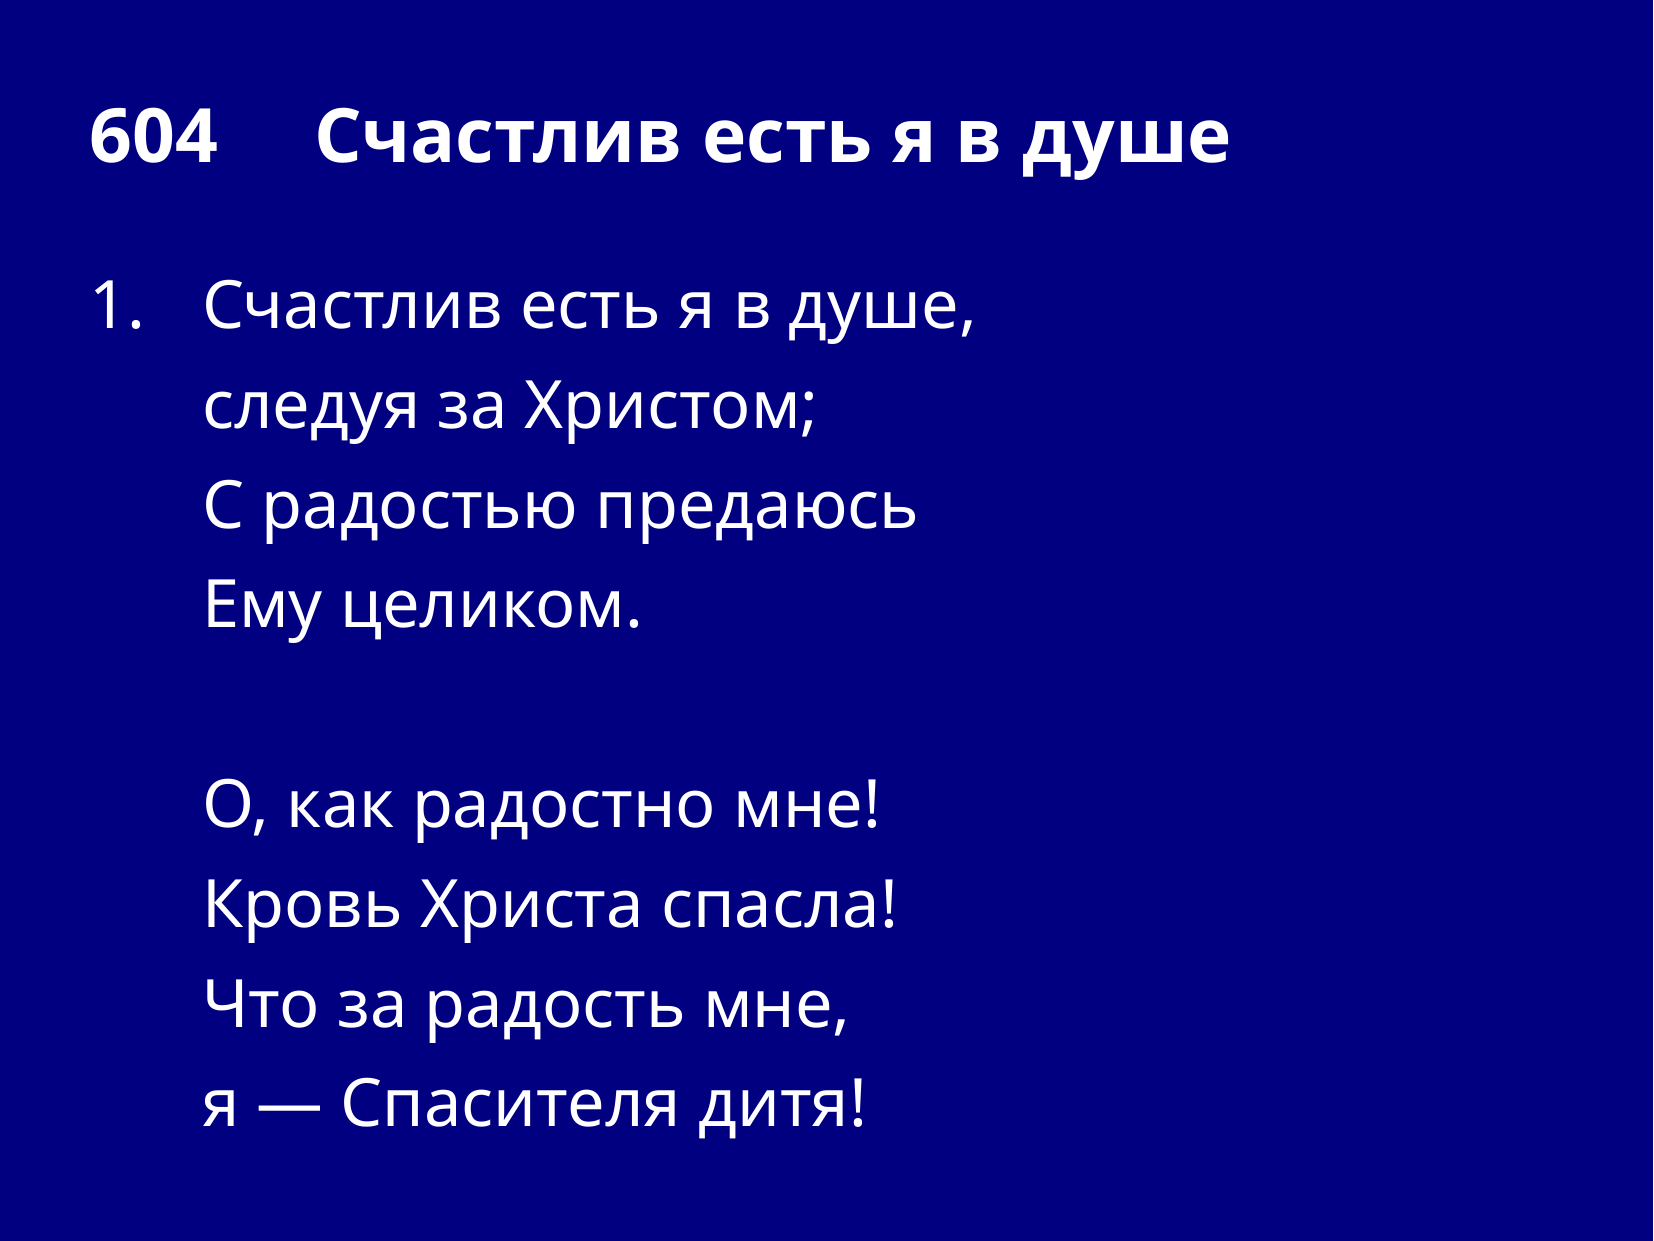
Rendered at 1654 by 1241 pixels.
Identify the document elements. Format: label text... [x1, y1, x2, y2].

text_box 604 Счастлив есть я в душе [75, 75, 1576, 188]
text_box 1. Счастлив есть я в душе, следуя за Христом; С радостью предаюсь Ему целиком. О, как радостно мне! Кровь Христа спасла! Что за радость мне, я — Спасителя дитя! [75, 188, 1576, 1163]
